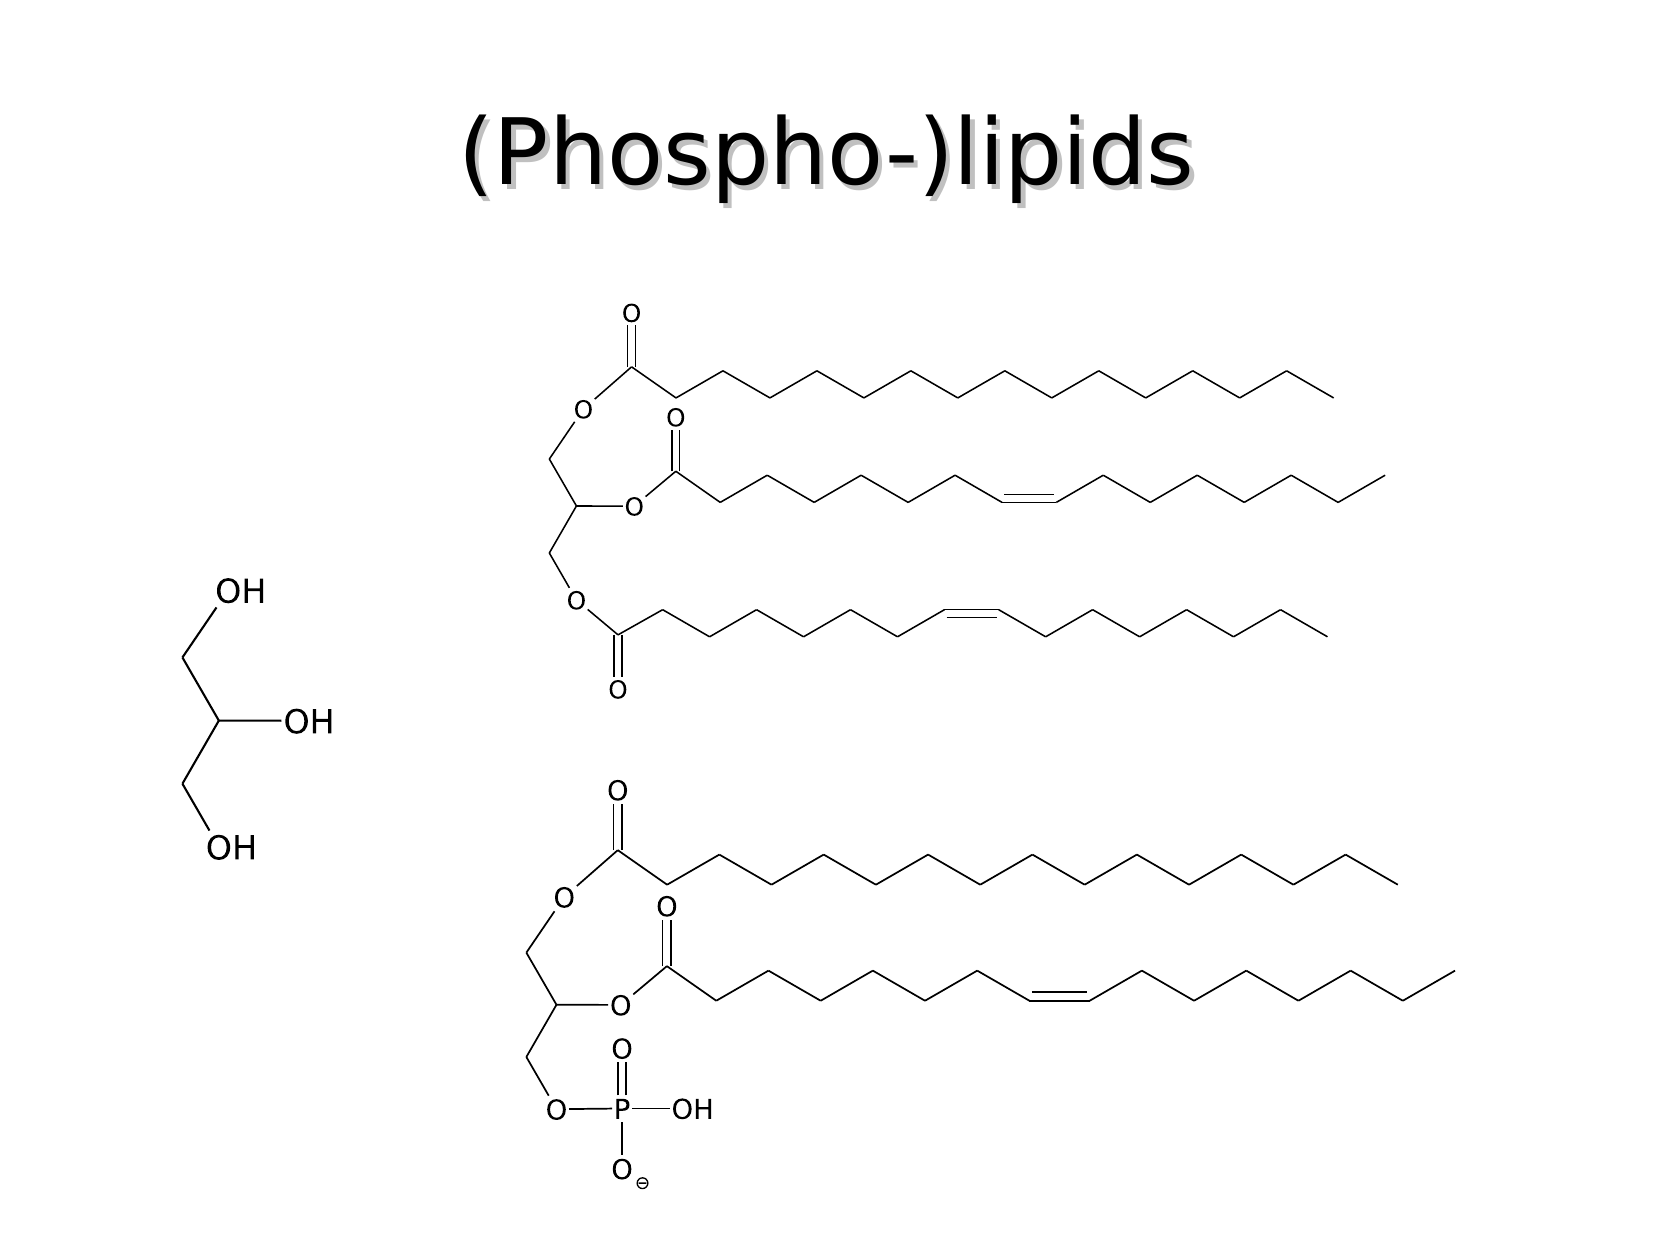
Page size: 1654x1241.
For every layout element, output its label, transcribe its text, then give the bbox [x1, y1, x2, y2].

picture [543, 295, 1394, 711]
title (Phospho-)lipids [82, 49, 1571, 257]
picture [174, 566, 343, 875]
picture [519, 770, 1465, 1199]
